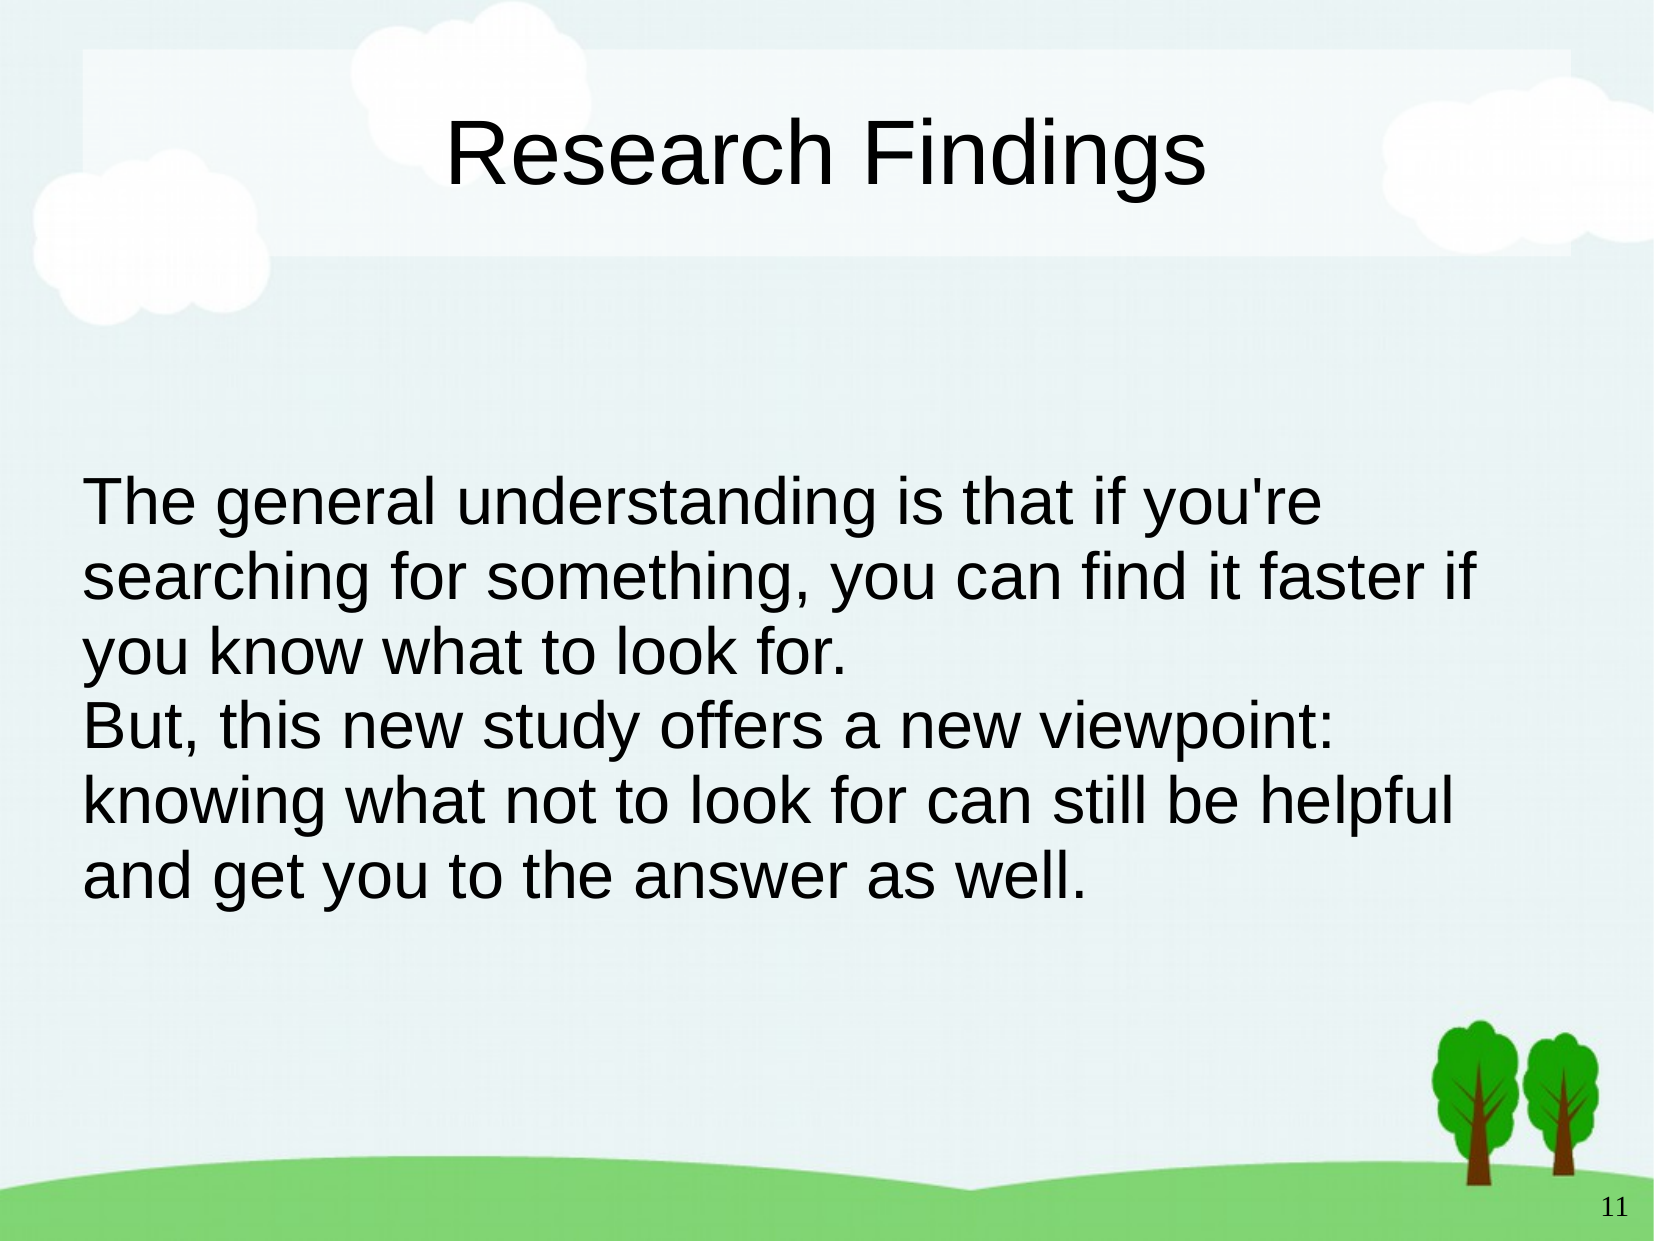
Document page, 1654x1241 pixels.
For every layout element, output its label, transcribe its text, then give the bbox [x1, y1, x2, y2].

title Research Findings [82, 49, 1571, 257]
subtitle The general understanding is that if you're searching for something, you can find it faster if you know what to look for. But, this new study offers a new viewpoint: knowing what not to look for can still be helpful and get you to the answer as well. [82, 290, 1571, 1087]
picture [0, 0, 1654, 1241]
